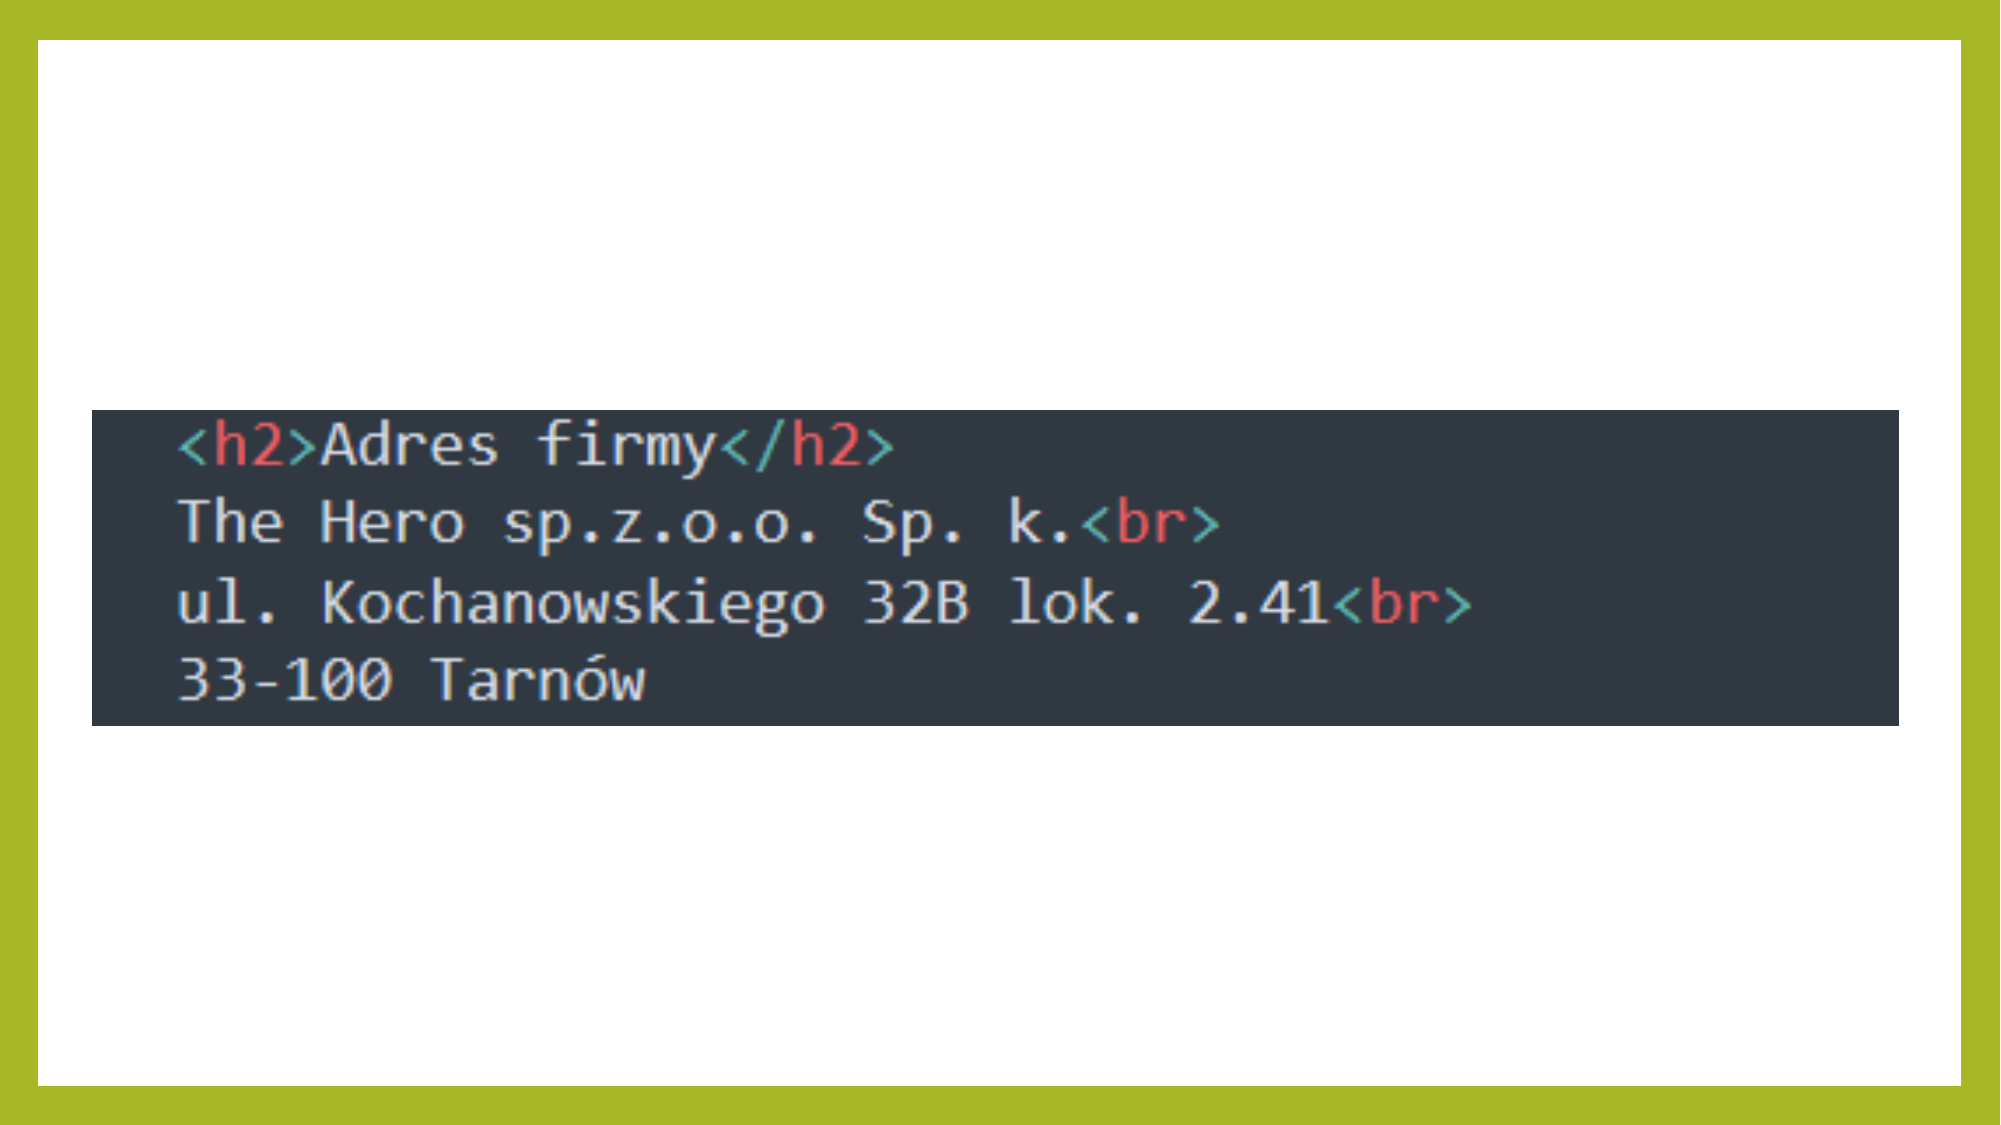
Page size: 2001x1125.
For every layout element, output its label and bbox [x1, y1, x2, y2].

picture [92, 410, 1899, 726]
